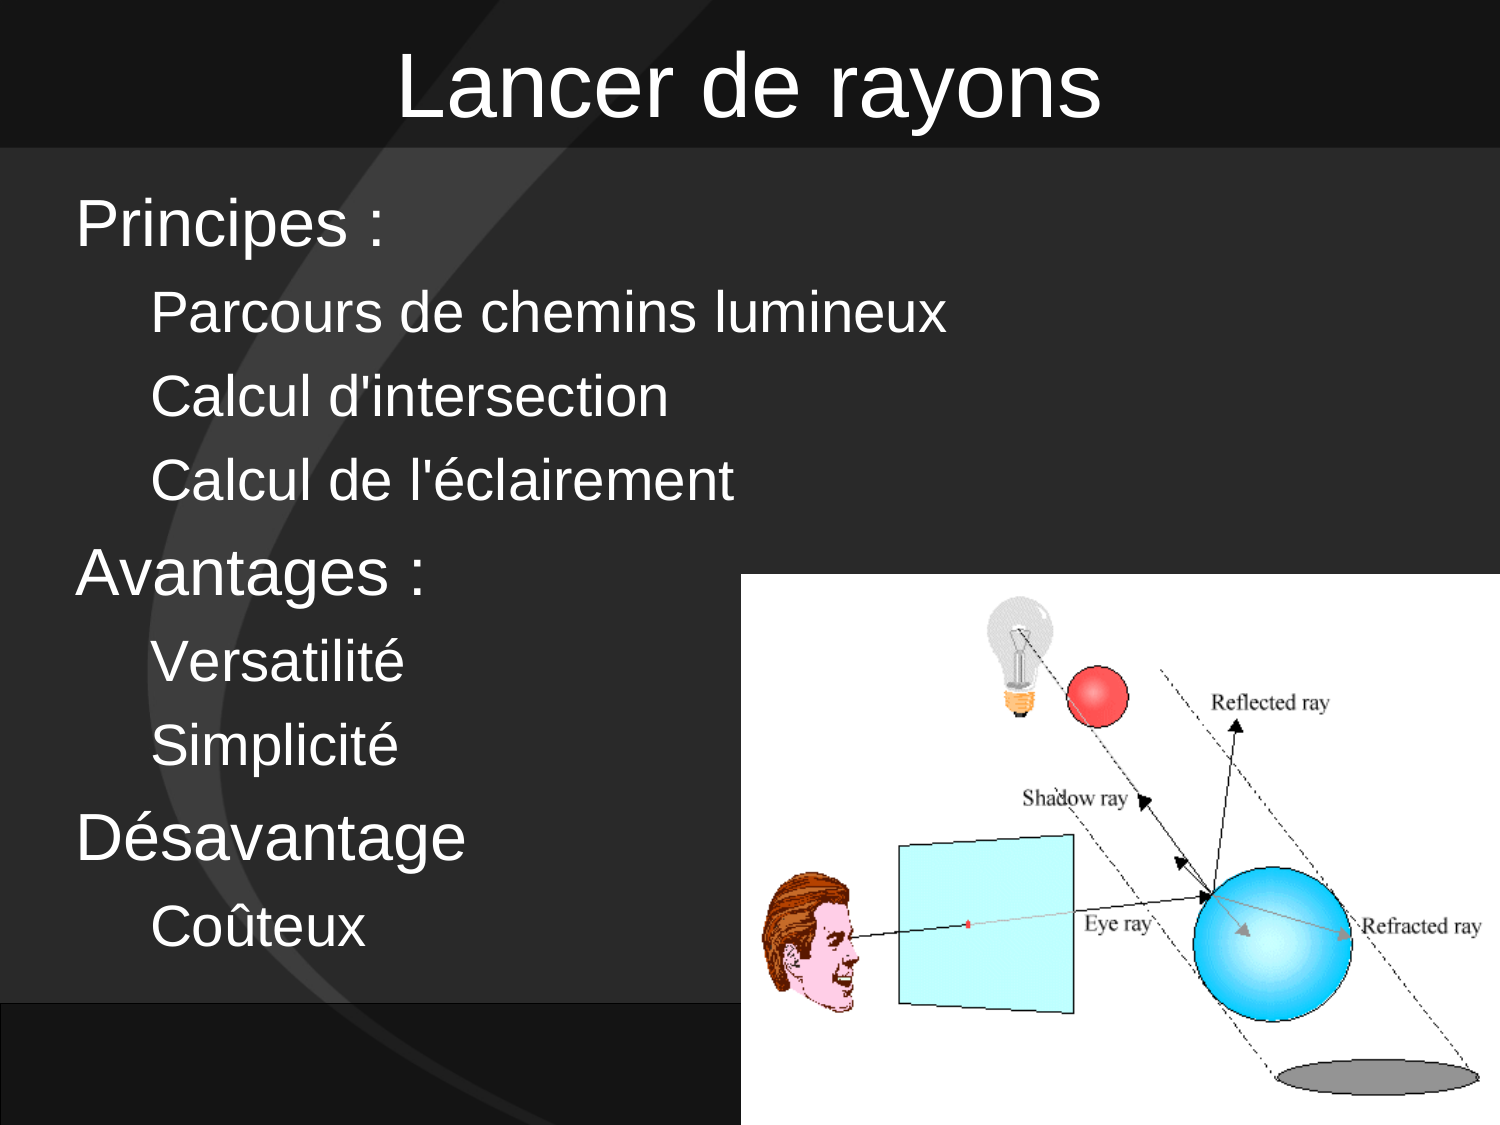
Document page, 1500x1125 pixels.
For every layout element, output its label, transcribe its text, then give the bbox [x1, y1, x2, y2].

picture [0, 0, 1500, 1125]
list Principes : Parcours de chemins lumineux Calcul d'intersection Calcul de l'éclairement Avantages : Versatilité Simplicité Désavantage Coûteux [75, 180, 1425, 1005]
title Lancer de rayons [75, 24, 1425, 148]
